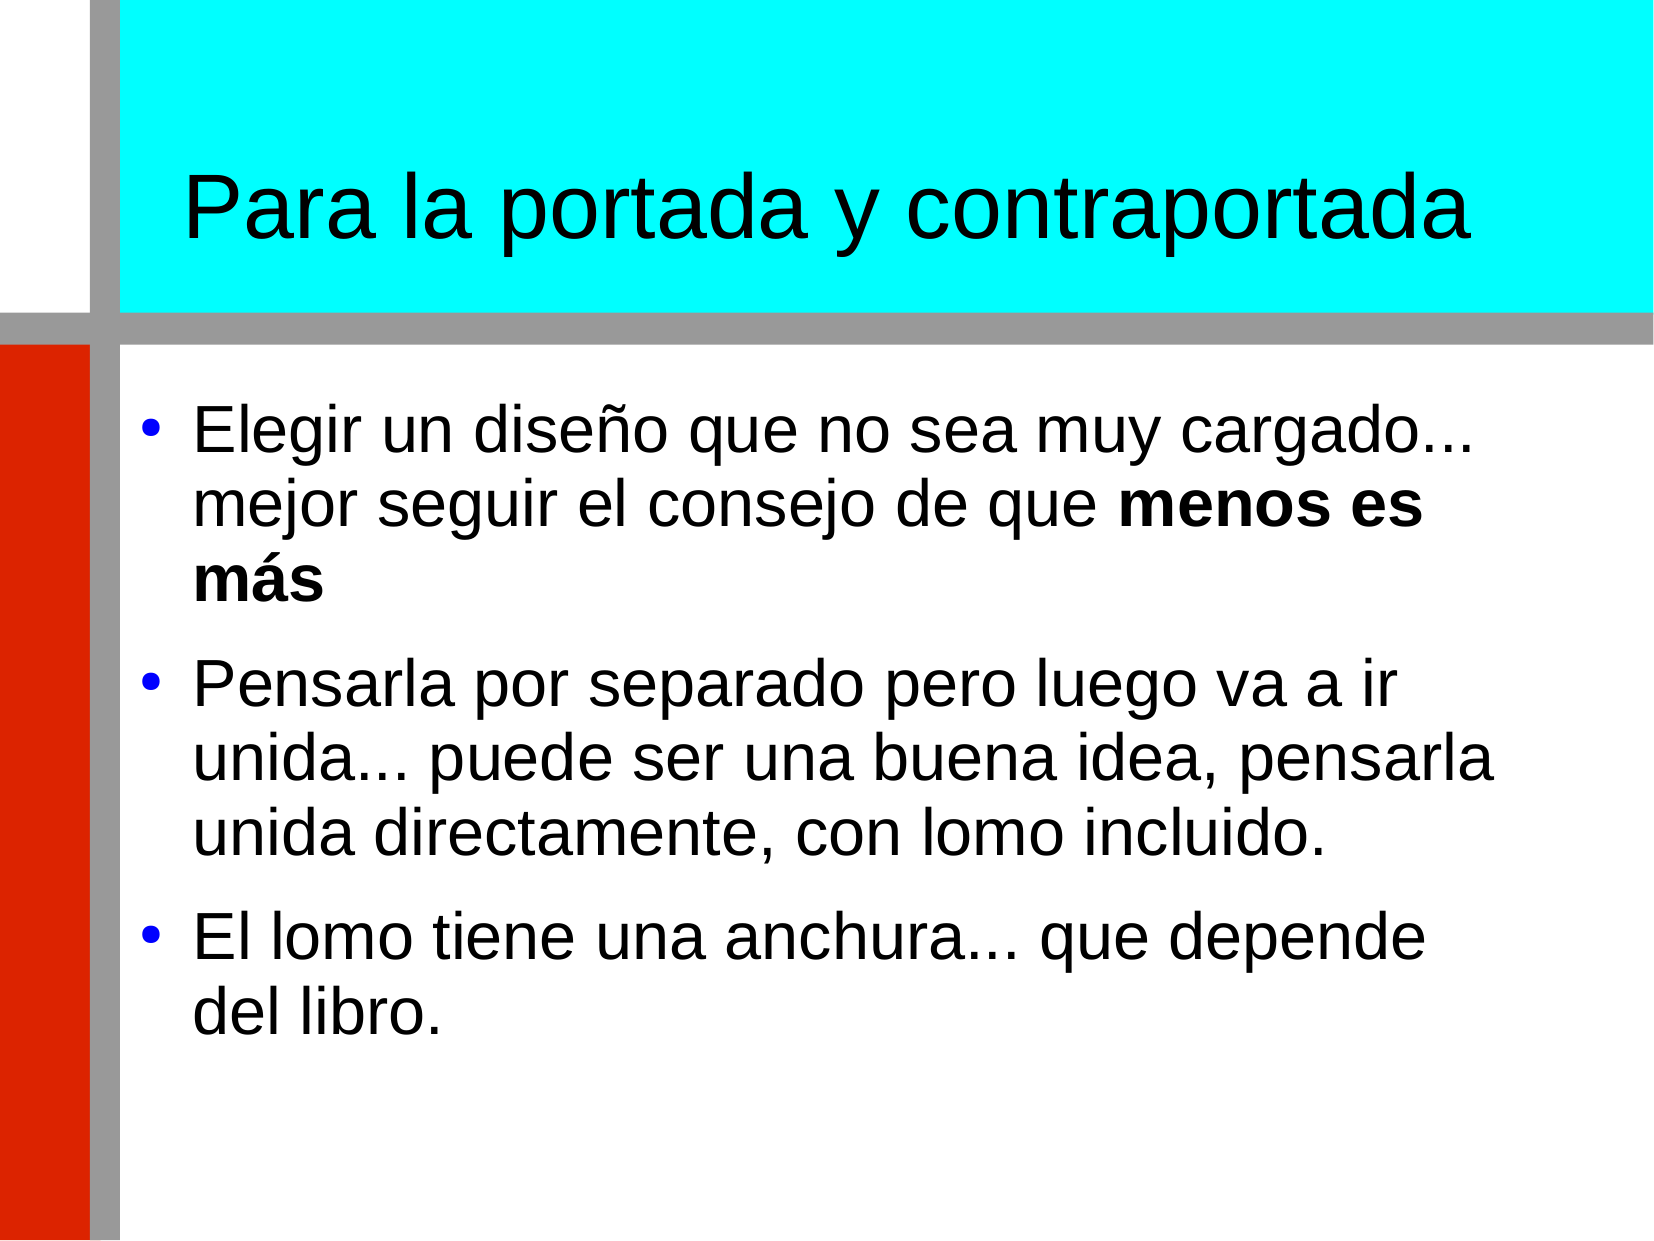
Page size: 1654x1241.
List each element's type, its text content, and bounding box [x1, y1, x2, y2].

title Para la portada y contraportada [121, 102, 1534, 310]
list Elegir un diseño que no sea muy cargado... mejor seguir el consejo de que menos es más Pensarla por separado pero luego va a ir unida... puede ser una buena idea, pensarla unida directamente, con lomo incluido. El lomo tiene una anchura... que depende del libro. [121, 391, 1534, 1211]
